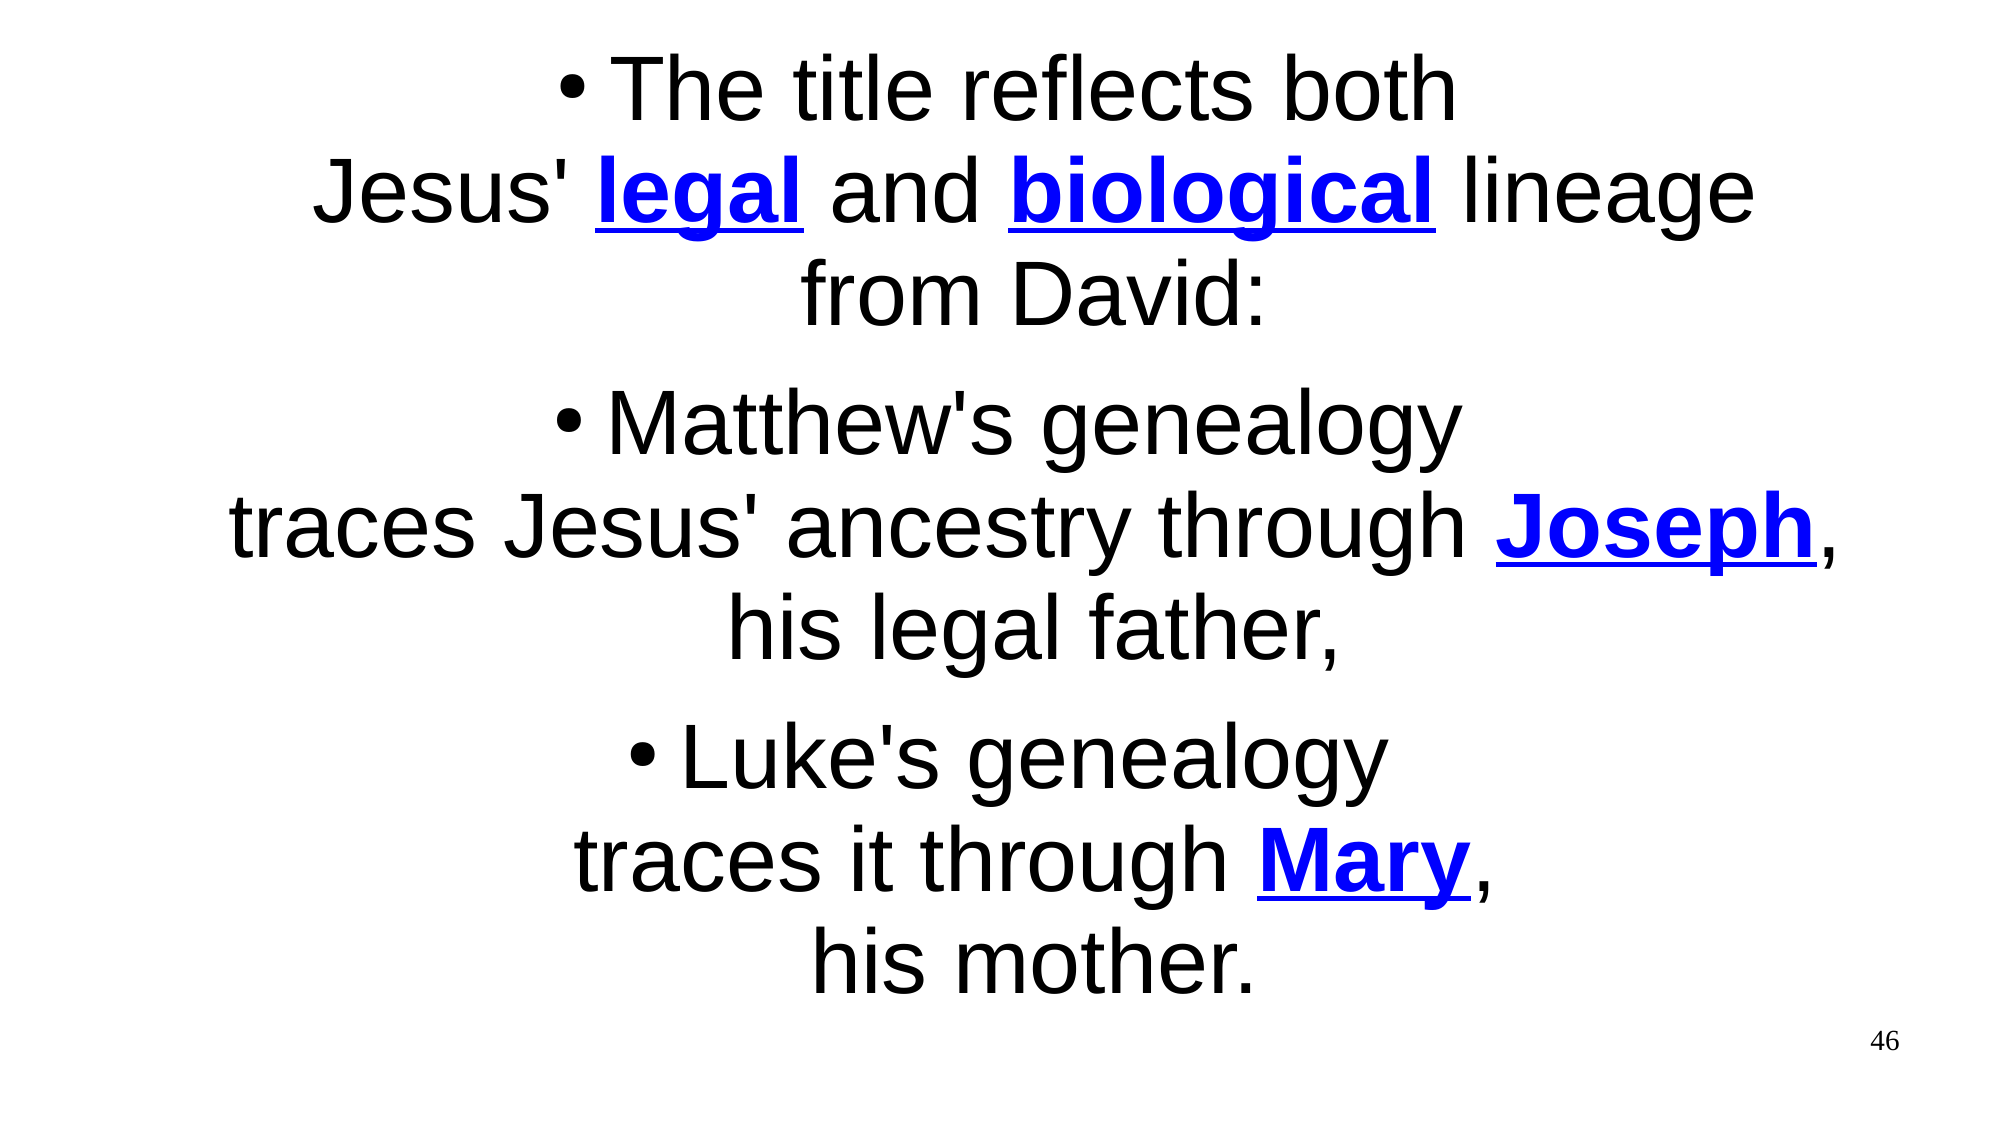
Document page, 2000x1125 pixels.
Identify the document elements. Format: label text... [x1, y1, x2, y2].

list The title reflects both Jesus' legal and biological lineage from David: Matthew's genealogy traces Jesus' ancestry through Joseph, his legal father, Luke's genealogy traces it through Mary, his mother. [37, 37, 1988, 1088]
